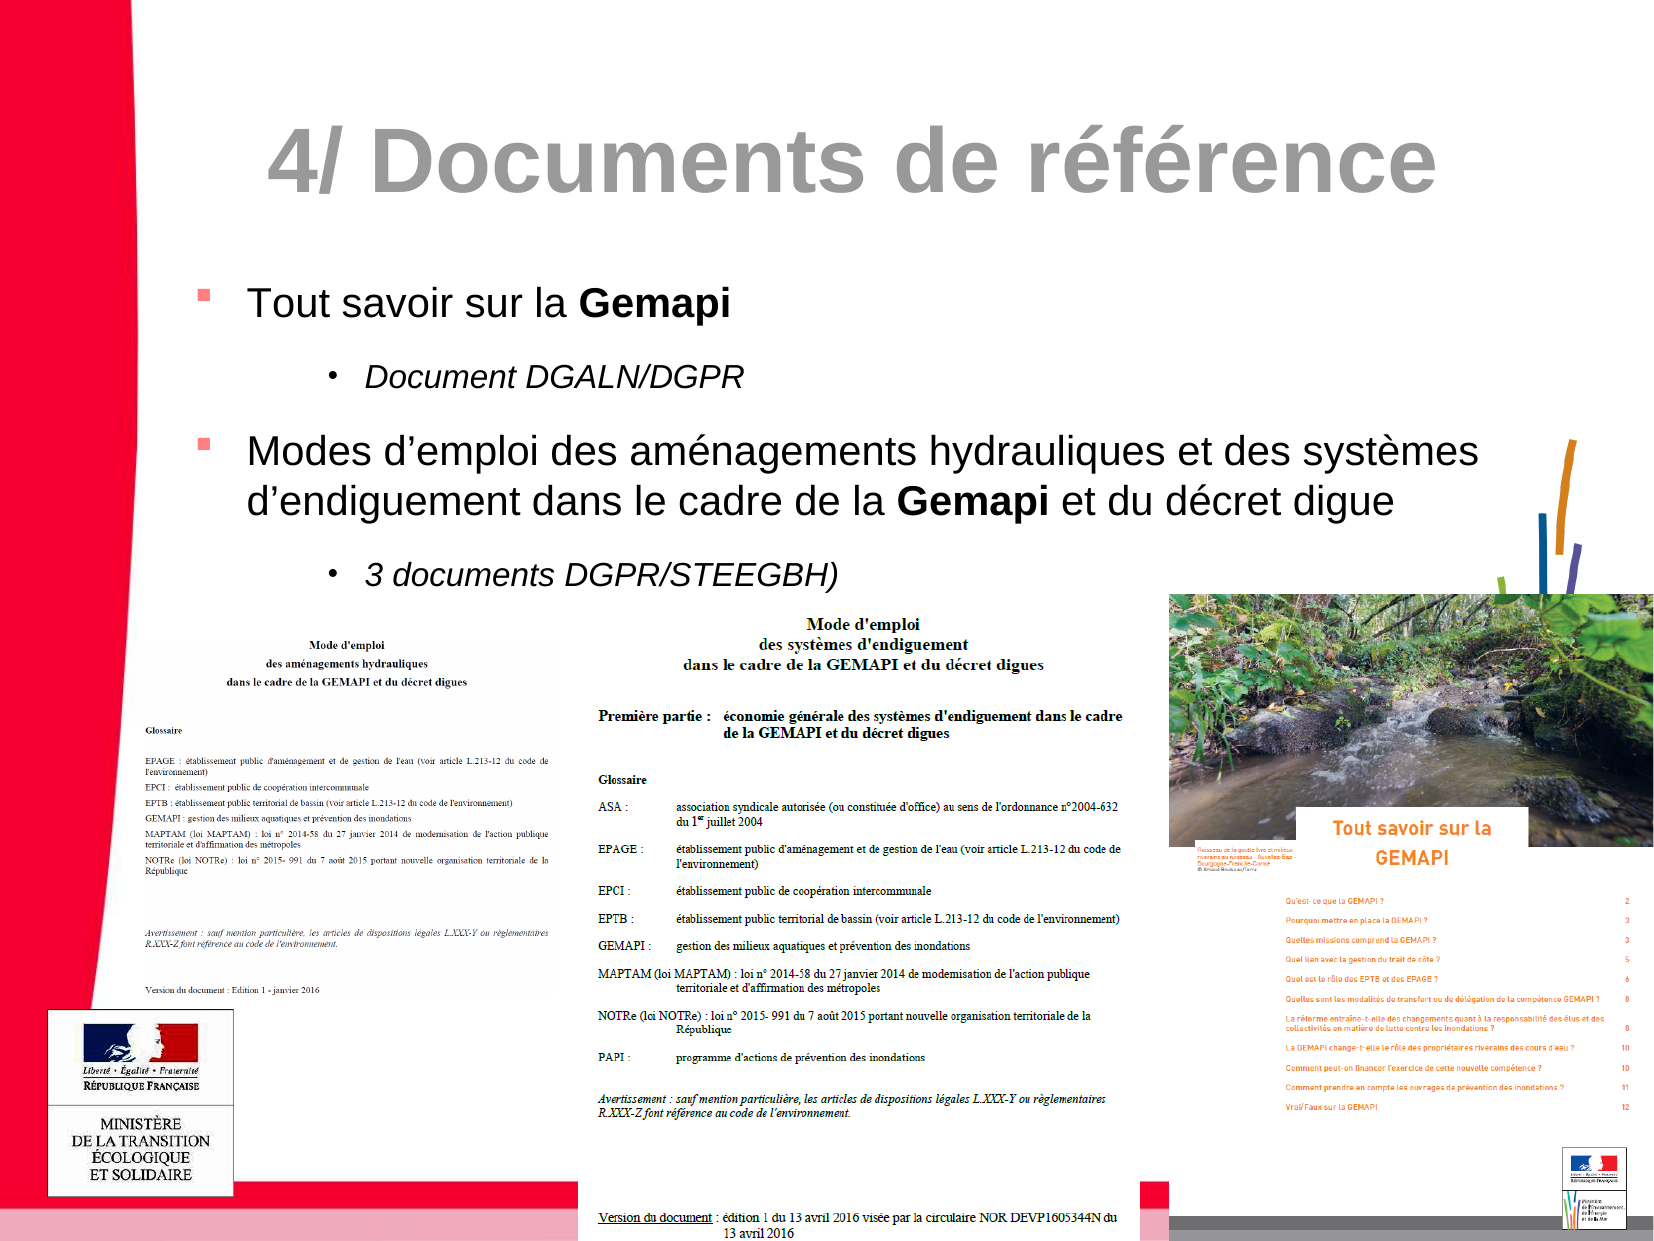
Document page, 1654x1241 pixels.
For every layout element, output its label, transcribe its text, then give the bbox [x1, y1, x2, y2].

text_box 4/ Documents de référence [136, 56, 1571, 249]
picture [0, 0, 1654, 1241]
text_box Tout savoir sur la Gemapi Document DGALN/DGPR Modes d’emploi des aménagements hydrauliques et des systèmes d’endiguement dans le cadre de la Gemapi et du décret digue 3 documents DGPR/STEEGBH) [177, 271, 1507, 1091]
